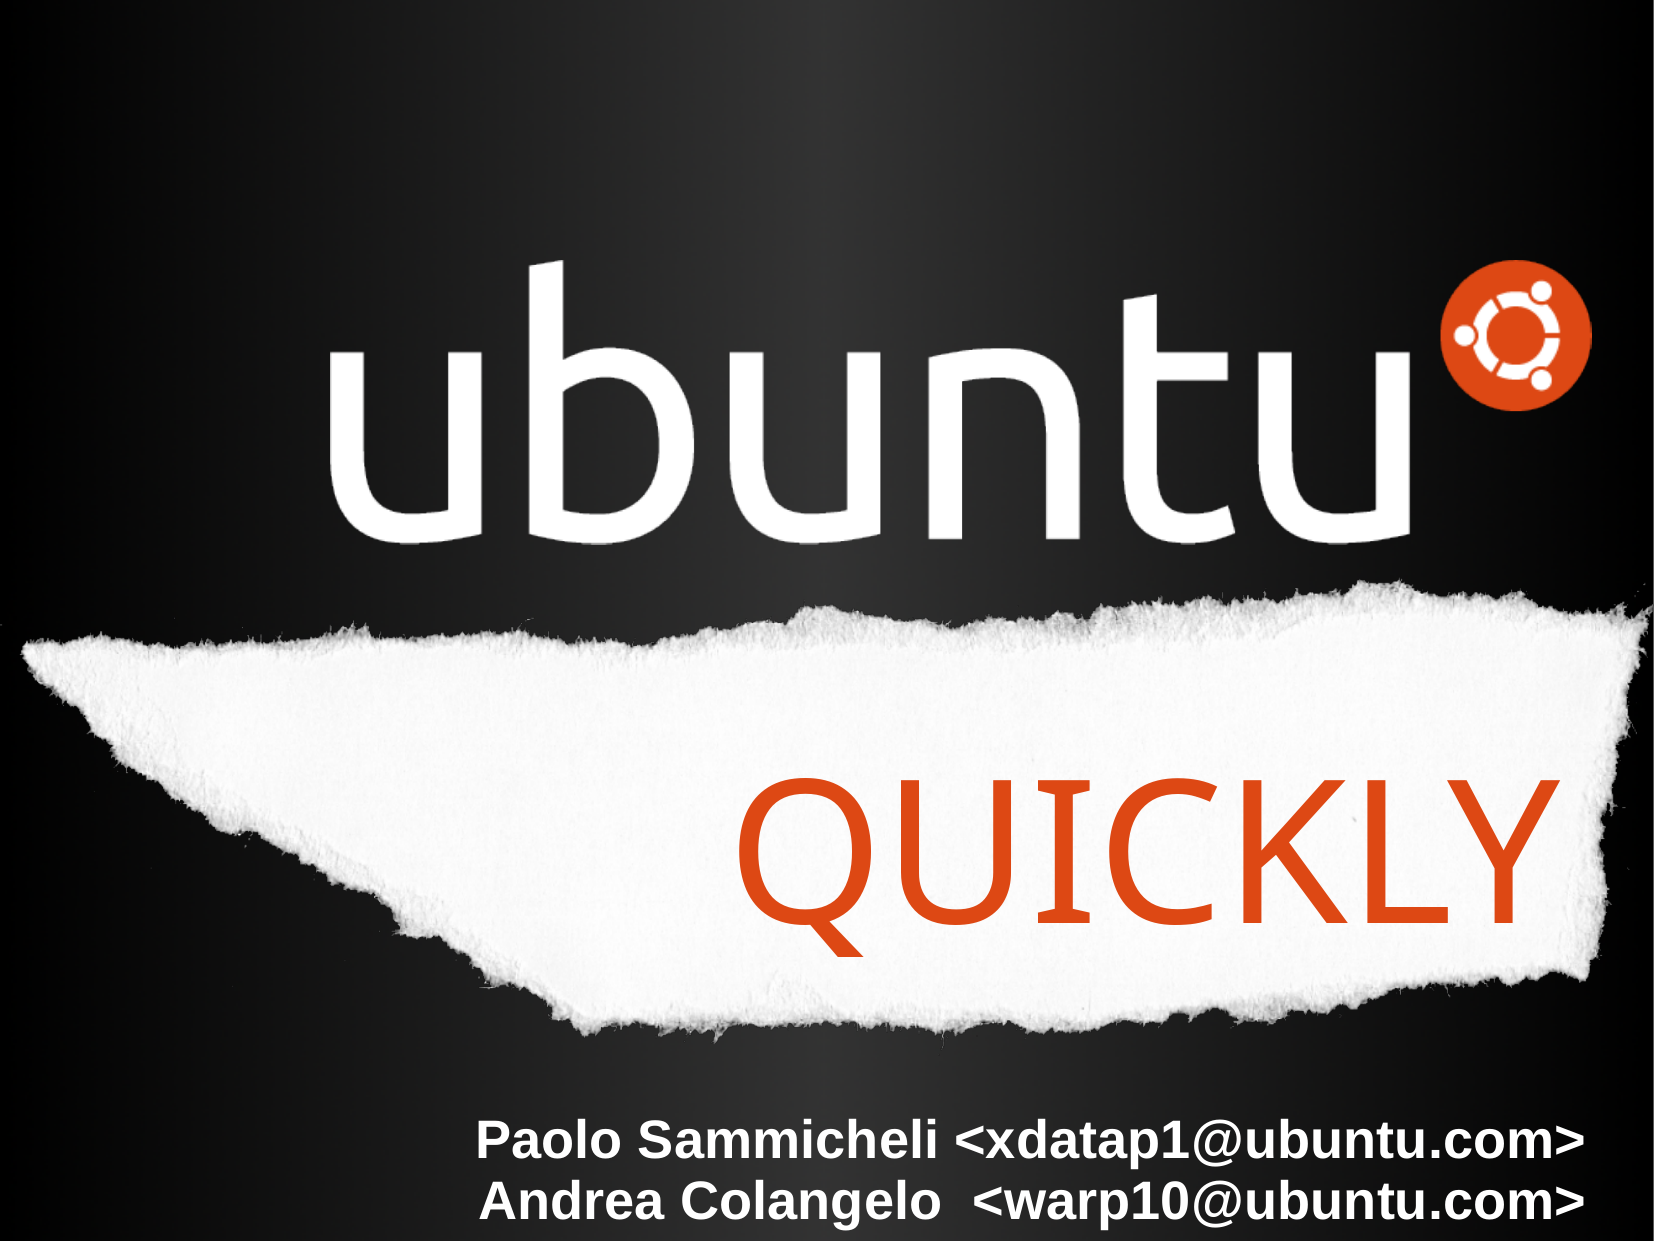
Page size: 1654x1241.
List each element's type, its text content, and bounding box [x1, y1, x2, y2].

picture [0, 0, 1654, 1241]
text_box QUICKLY [46, 702, 1575, 942]
text_box Paolo Sammicheli <xdatap1@ubuntu.com> Andrea Colangelo <warp10@ubuntu.com> [0, 1102, 1603, 1241]
